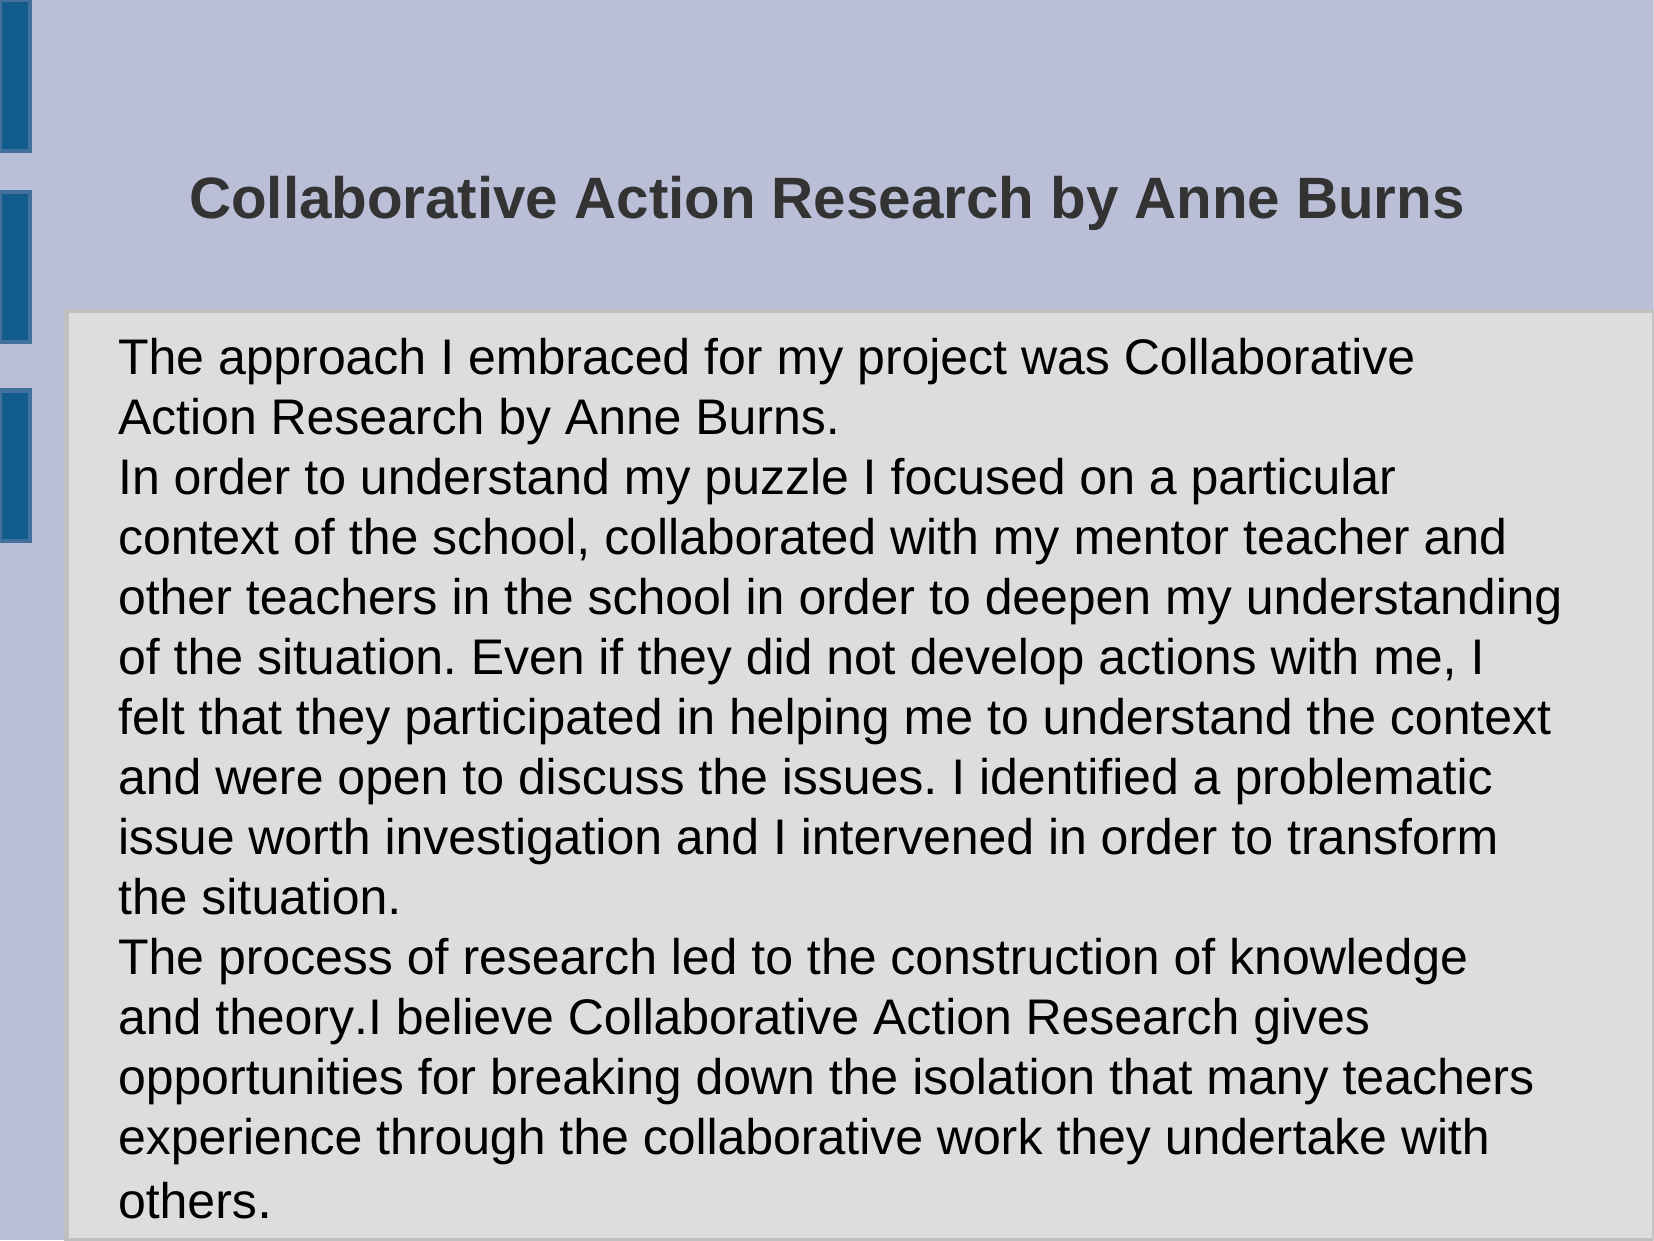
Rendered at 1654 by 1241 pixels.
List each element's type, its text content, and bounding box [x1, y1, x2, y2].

list The approach I embraced for my project was Collaborative Action Research by Anne Burns. In order to understand my puzzle I focused on a particular context of the school, collaborated with my mentor teacher and other teachers in the school in order to deepen my understanding of the situation. Even if they did not develop actions with me, I felt that they participated in helping me to understand the context and were open to discuss the issues. I identified a problematic issue worth investigation and I intervened in order to transform the situation. The process of research led to the construction of knowledge and theory.I believe Collaborative Action Research gives opportunities for breaking down the isolation that many teachers experience through the collaborative work they undertake with others. [118, 324, 1565, 1182]
title Collaborative Action Research by Anne Burns [121, 91, 1534, 299]
